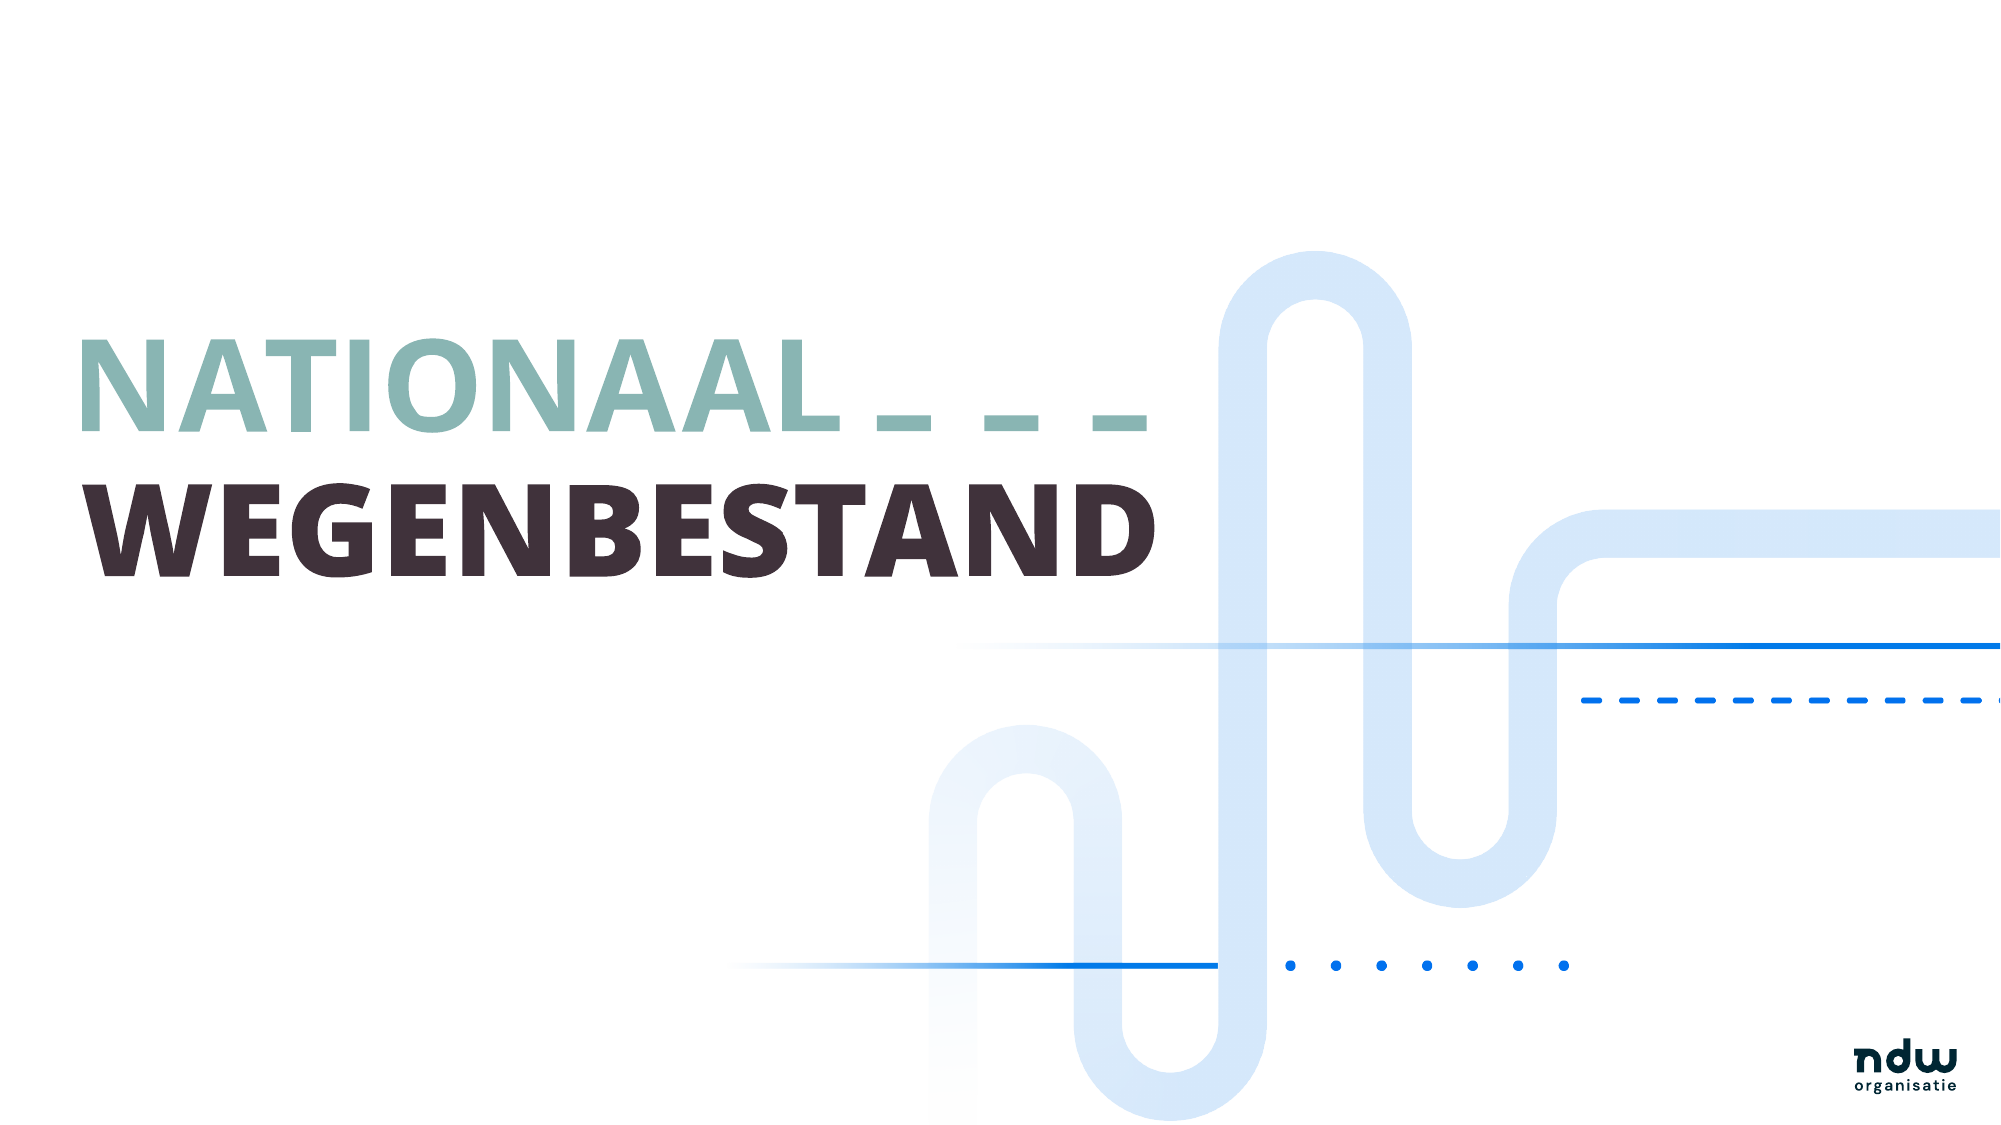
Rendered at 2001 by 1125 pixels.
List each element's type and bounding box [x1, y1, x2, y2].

picture [80, 336, 1157, 580]
